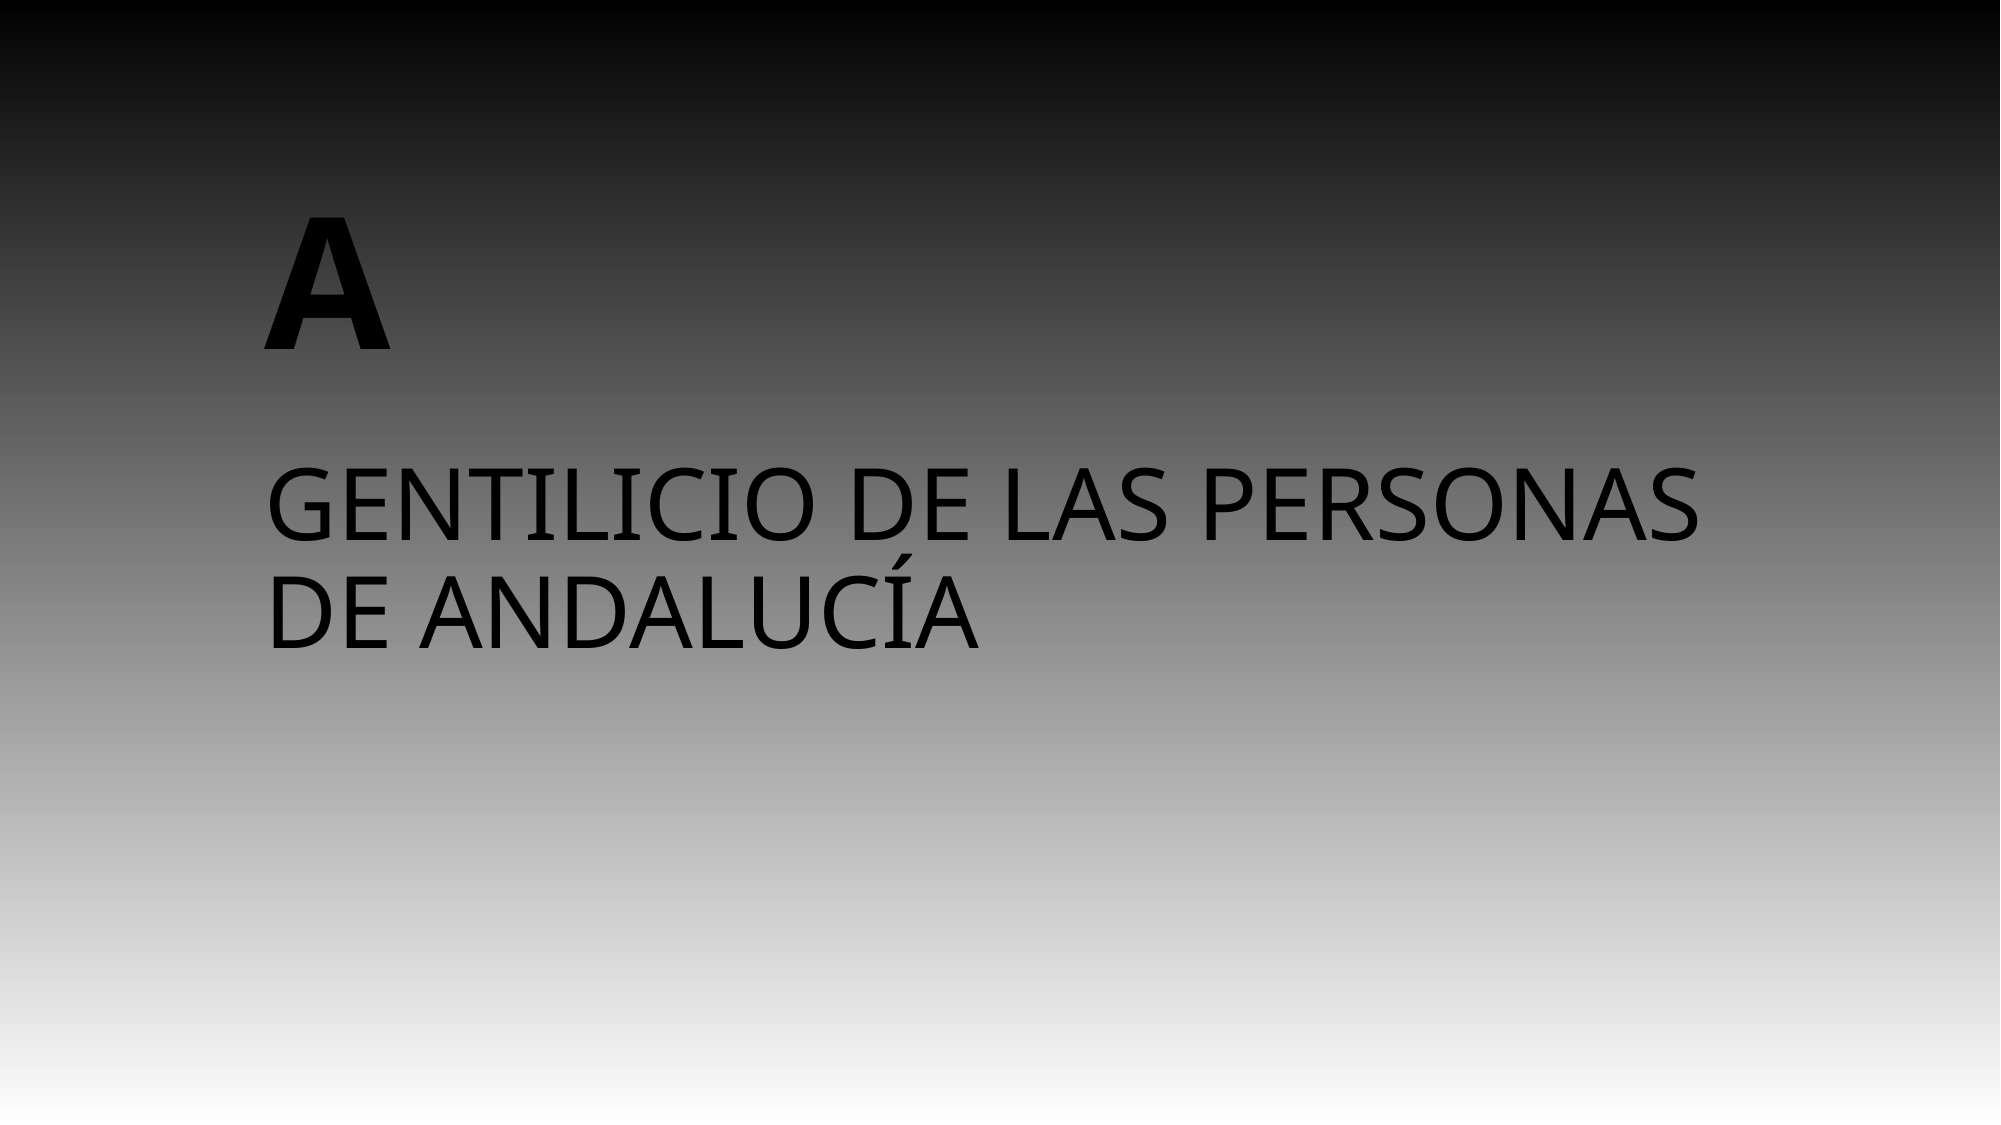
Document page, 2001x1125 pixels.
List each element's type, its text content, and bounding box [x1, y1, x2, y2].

title A [249, 184, 1750, 407]
subtitle GENTILICIO DE LAS PERSONAS DE ANDALUCÍA [249, 447, 1750, 719]
